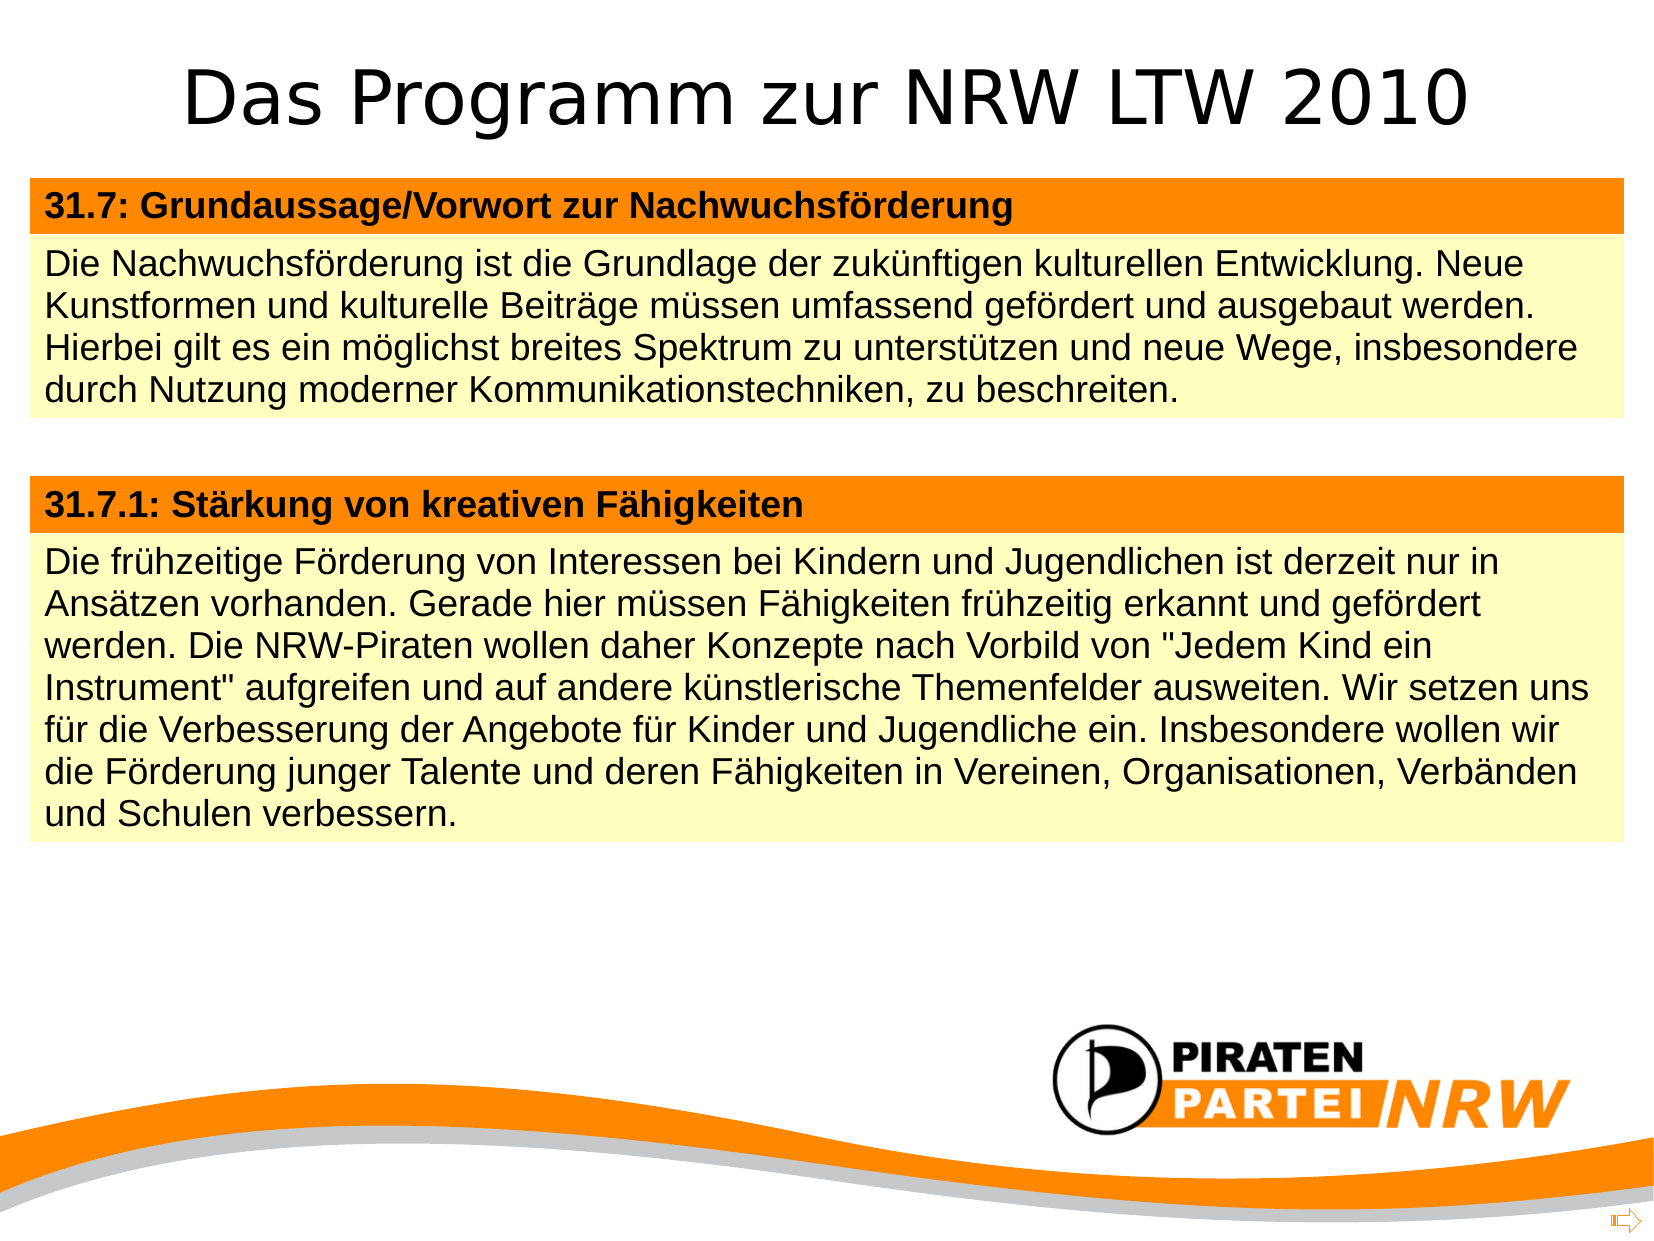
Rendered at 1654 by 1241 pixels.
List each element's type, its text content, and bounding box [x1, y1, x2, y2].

table_cell Die Nachwuchsförderung ist die Grundlage der zukünftigen kulturellen Entwicklung. Neue Kunstformen und kulturelle Beiträge müssen umfassend gefördert und ausgebaut werden. Hierbei gilt es ein möglichst breites Spektrum zu unterstützen und neue Wege, insbesondere durch Nutzung moderner Kommunikationstechniken, zu beschreiten. [30, 235, 1624, 418]
table_cell [30, 419, 1624, 475]
picture [1045, 1021, 1579, 1140]
table_header 31.7: Grundaussage/Vorwort zur Nachwuchsförderung [30, 178, 1624, 234]
table_cell 31.7.1: Stärkung von kreativen Fähigkeiten [30, 476, 1624, 533]
title Das Programm zur NRW LTW 2010 [82, 54, 1571, 143]
table_cell Die frühzeitige Förderung von Interessen bei Kindern und Jugendlichen ist derzeit nur in Ansätzen vorhanden. Gerade hier müssen Fähigkeiten frühzeitig erkannt und gefördert werden. Die NRW-Piraten wollen daher Konzepte nach Vorbild von "Jedem Kind ein Instrument" aufgreifen und auf andere künstlerische Themenfelder ausweiten. Wir setzen uns für die Verbesserung der Angebote für Kinder und Jugendliche ein. Insbesondere wollen wir die Förderung junger Talente und deren Fähigkeiten in Vereinen, Organisationen, Verbänden und Schulen verbessern. [30, 534, 1624, 842]
